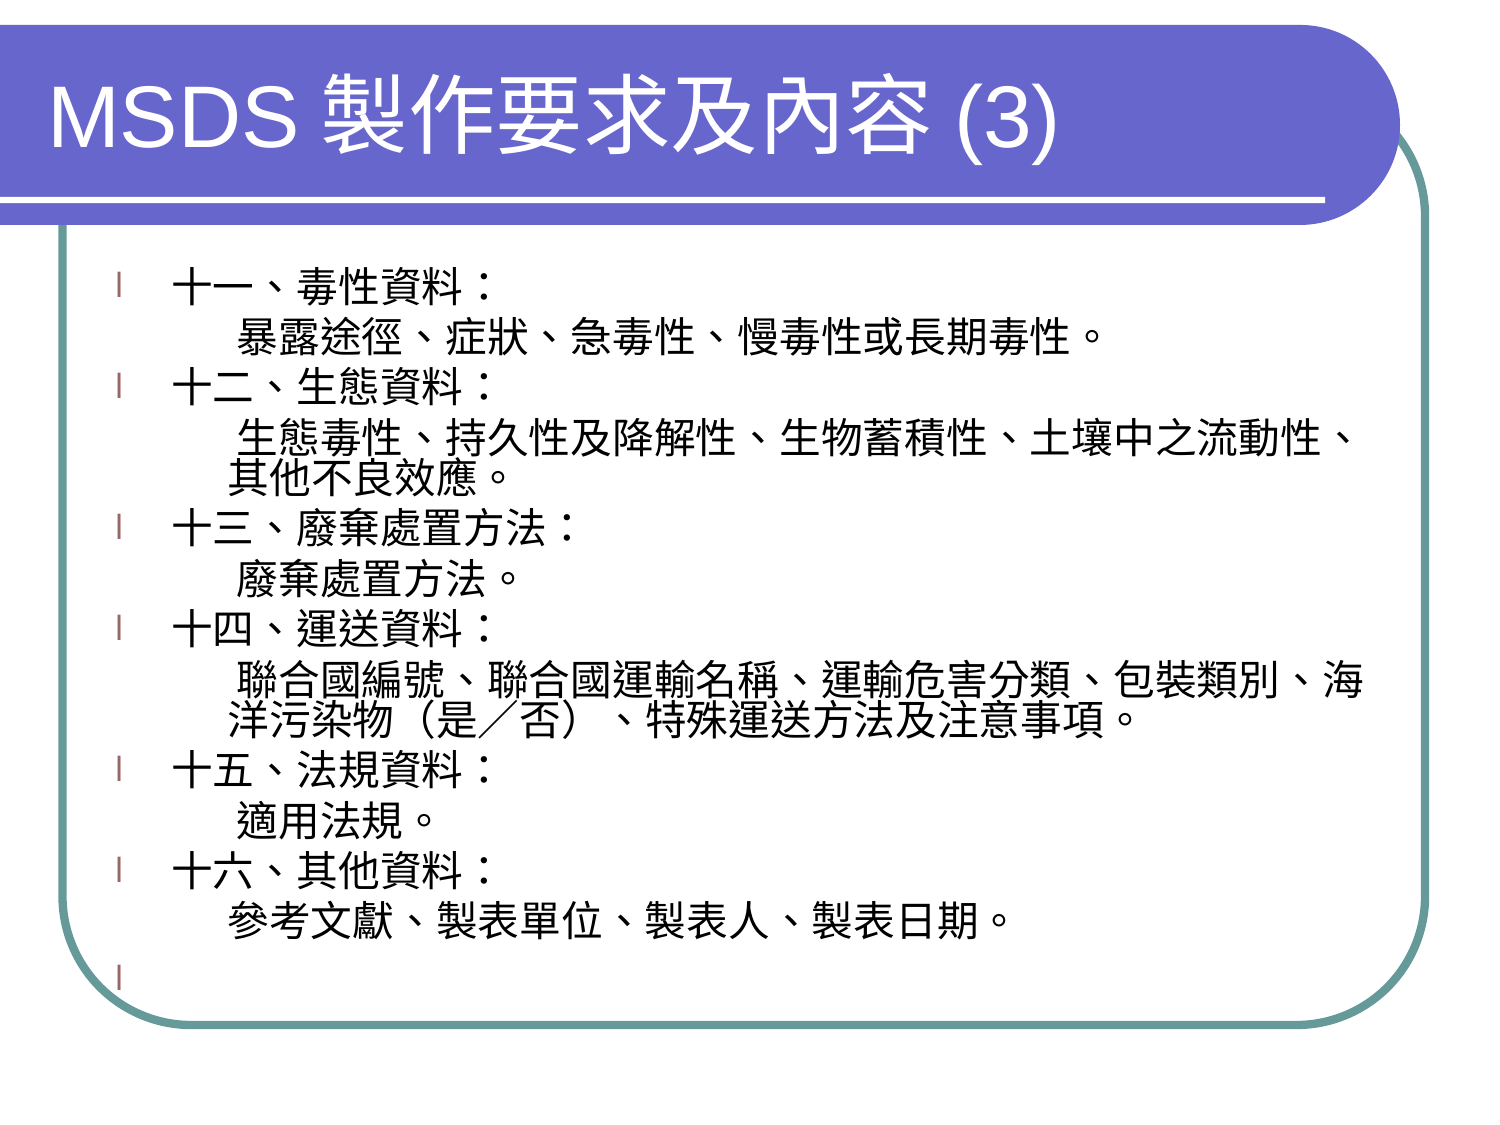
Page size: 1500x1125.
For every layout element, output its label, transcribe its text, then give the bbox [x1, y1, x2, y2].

list 十一、毒性資料： 暴露途徑、症狀、急毒性、慢毒性或長期毒性。 十二、生態資料： 生態毒性、持久性及降解性、生物蓄積性、土壤中之流動性、其他不良效應。 十三、廢棄處置方法： 廢棄處置方法。 十四、運送資料： 聯合國編號、聯合國運輸名稱、運輸危害分類、包裝類別、海洋污染物（是／否）、特殊運送方法及注意事項。 十五、法規資料： 適用法規。 十六、其他資料： 參考文獻、製表單位、製表人、製表日期。 [99, 262, 1400, 988]
title MSDS製作要求及內容(3) [32, 37, 1347, 188]
